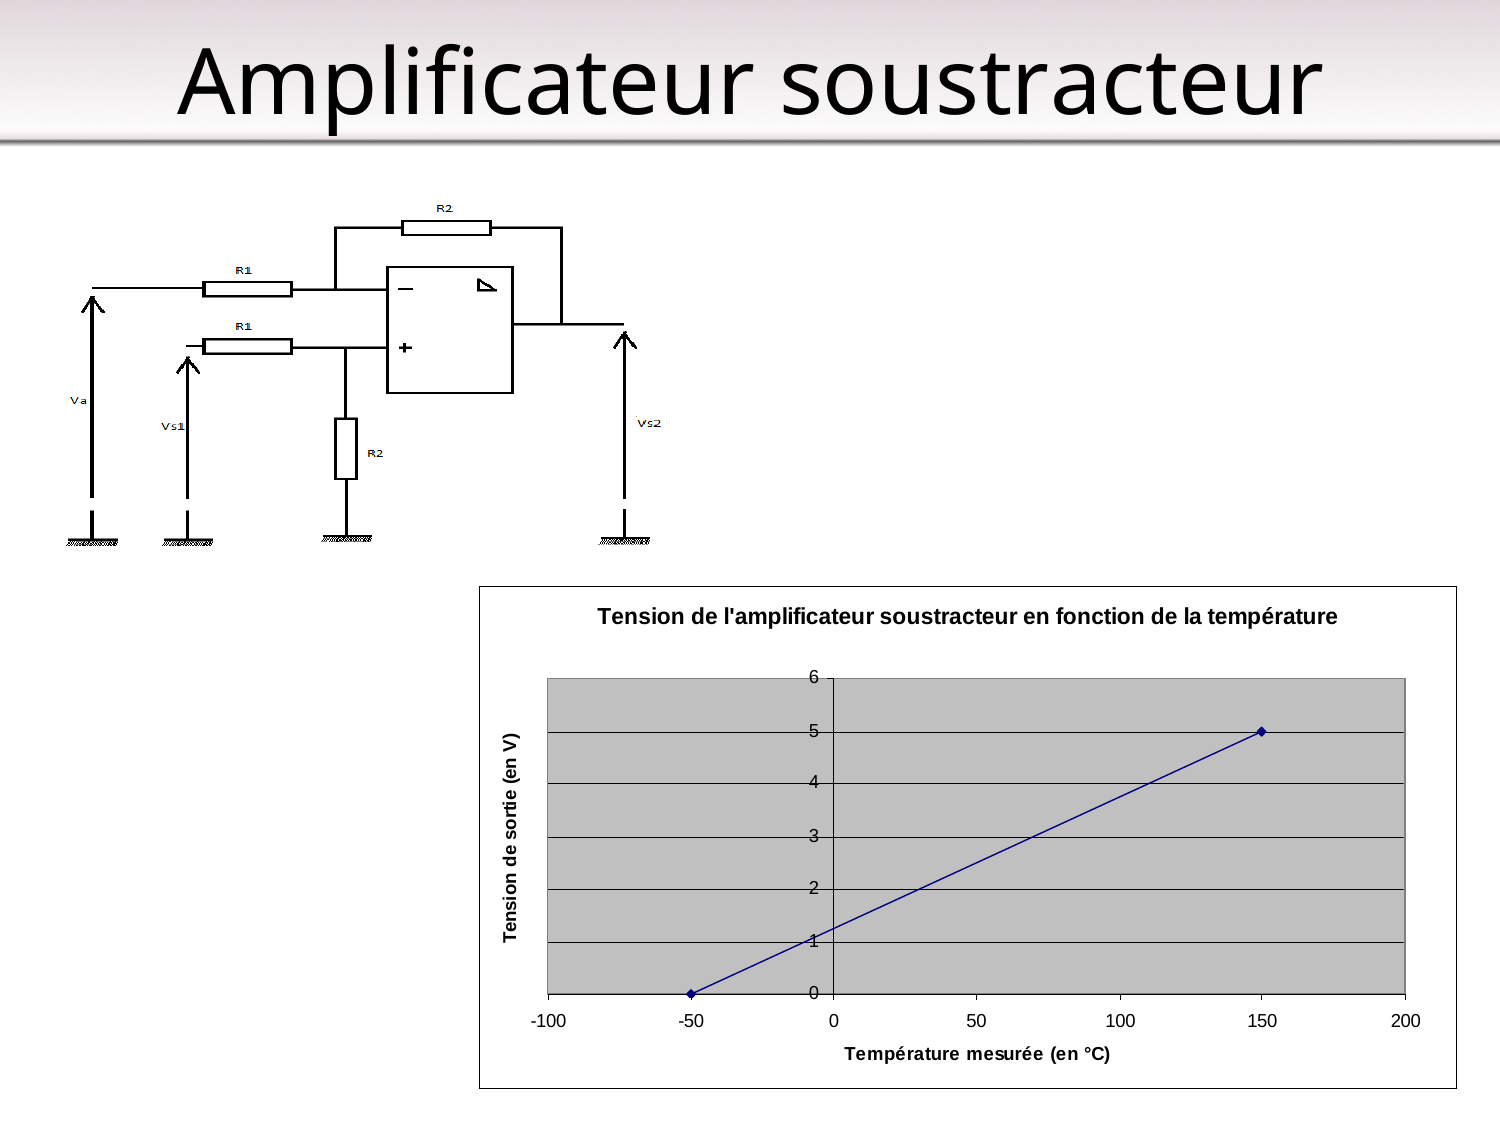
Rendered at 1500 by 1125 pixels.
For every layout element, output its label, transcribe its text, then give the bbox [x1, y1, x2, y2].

picture [0, 0, 1500, 1111]
title Amplificateur soustracteur [76, 0, 1427, 196]
